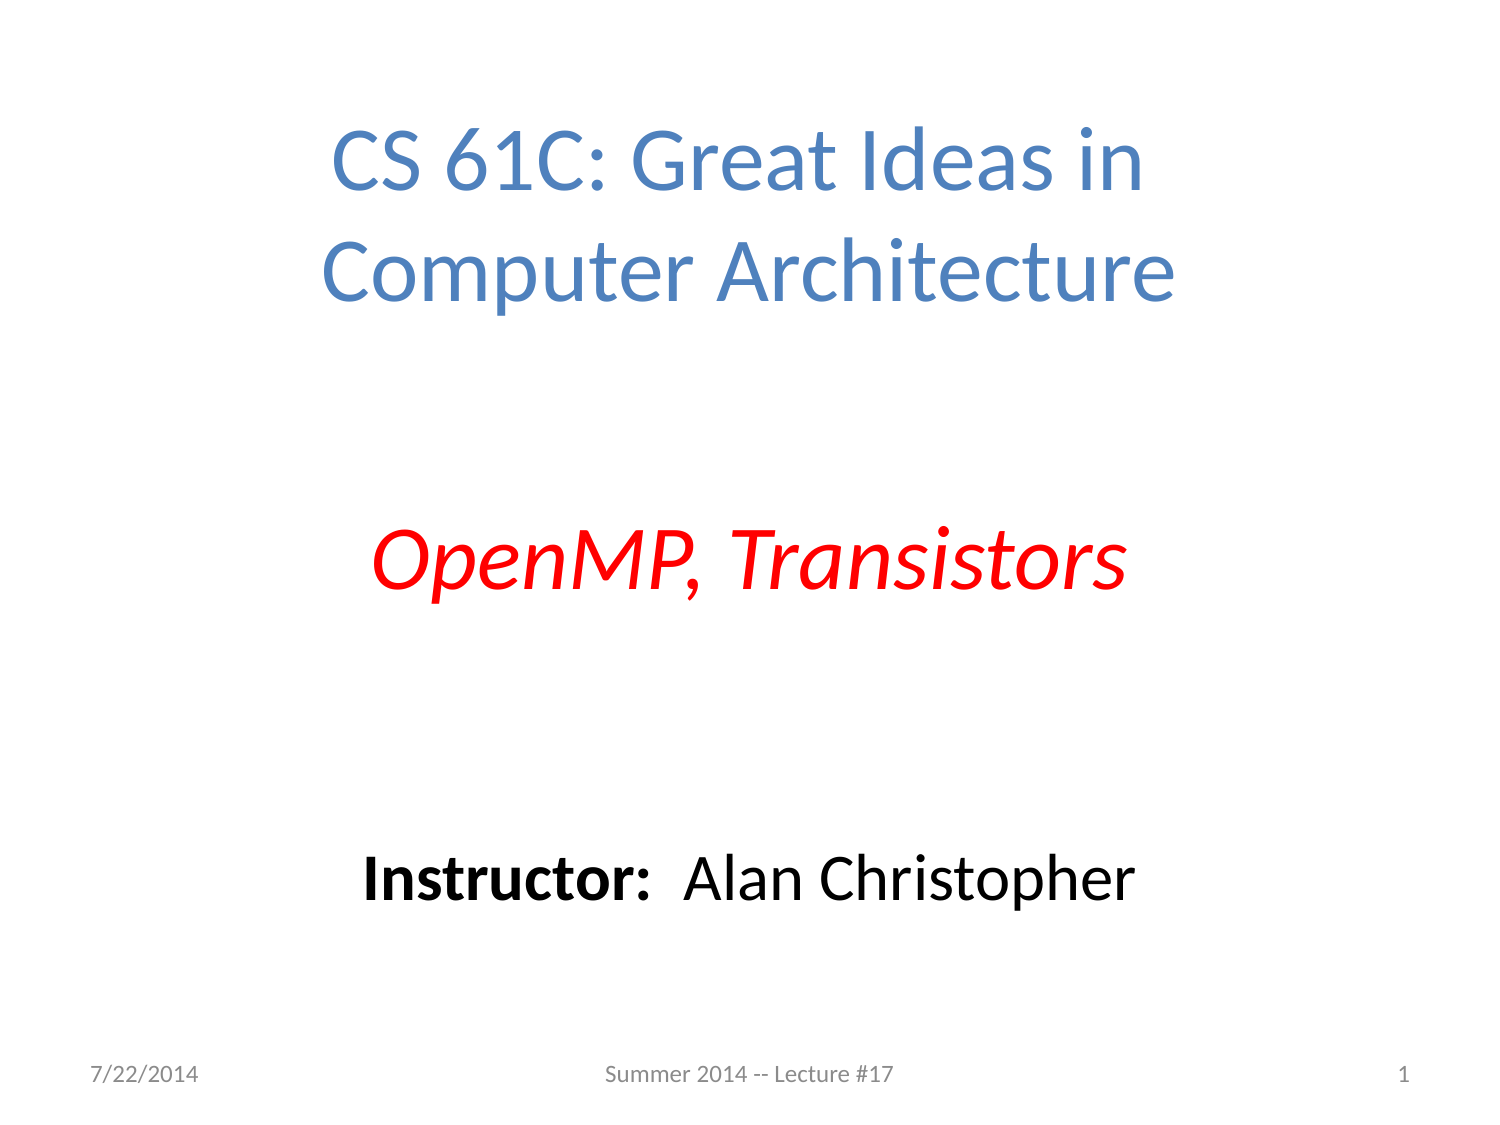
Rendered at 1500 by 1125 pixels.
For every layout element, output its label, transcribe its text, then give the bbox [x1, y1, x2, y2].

slide_number 7/22/2014 [75, 1042, 425, 1103]
footer Summer 2014 -- Lecture #17 [512, 1042, 988, 1103]
subtitle Instructor: Alan Christopher [0, 829, 1500, 927]
slide_number <number> [1074, 1042, 1425, 1103]
text_box CS 61C: Great Ideas in Computer Architecture OpenMP, Transistors [0, 91, 1500, 829]
